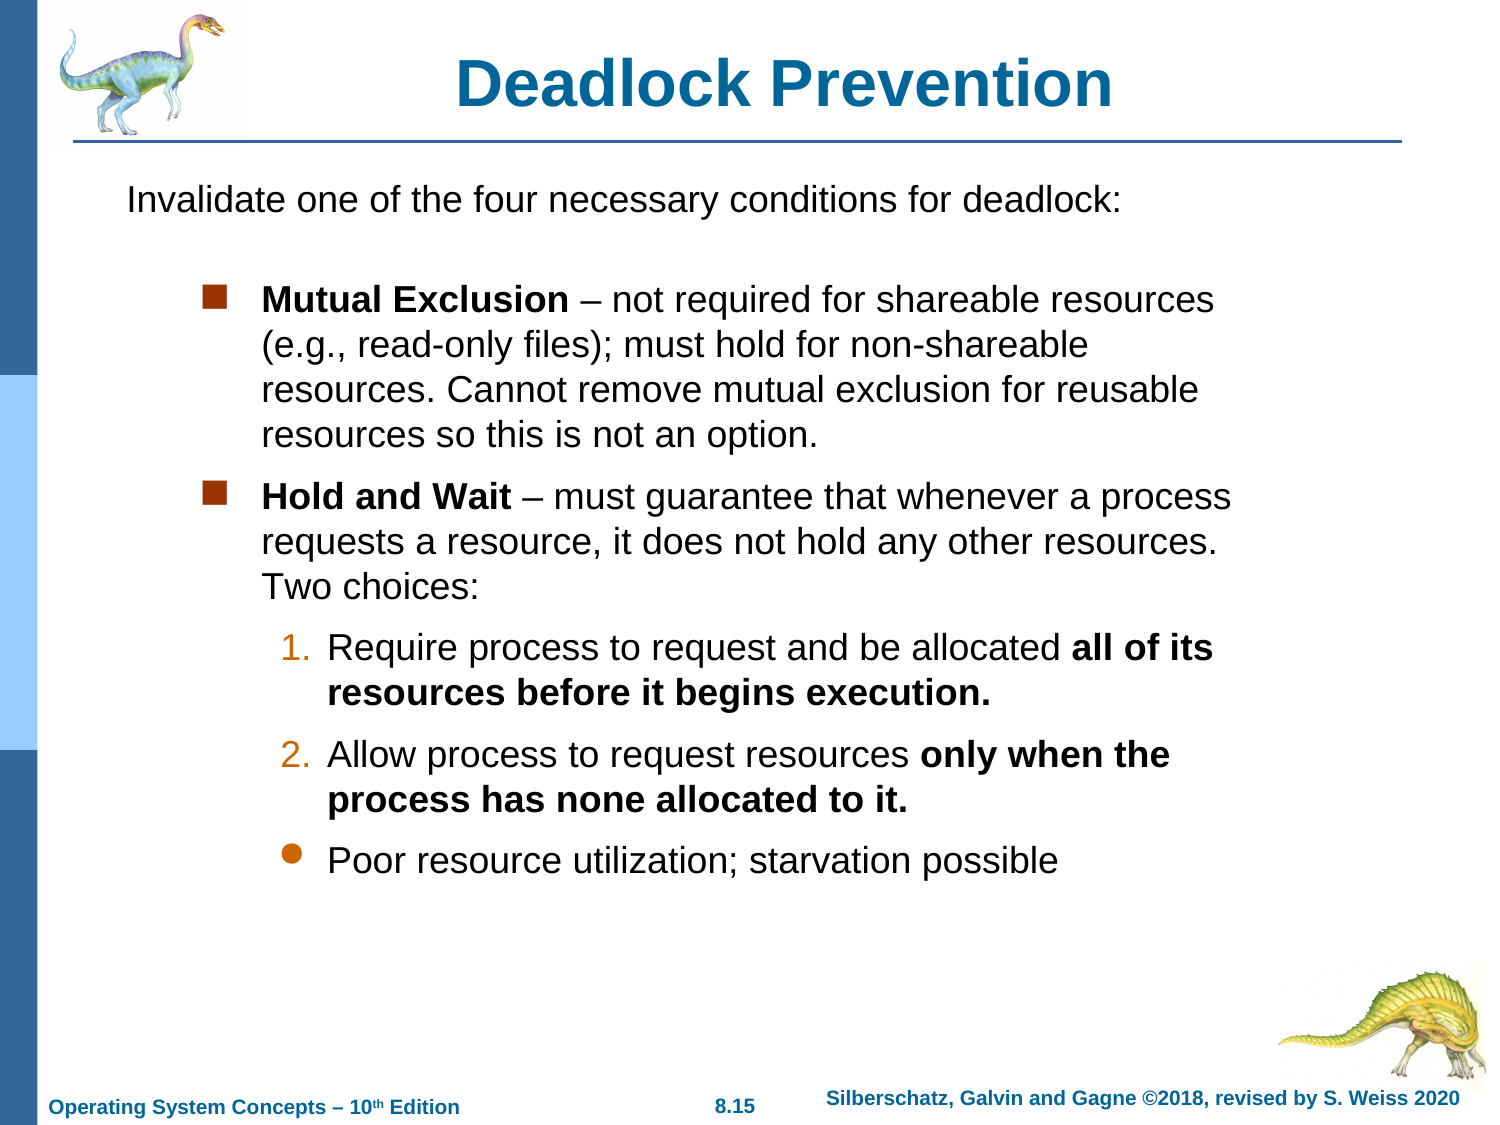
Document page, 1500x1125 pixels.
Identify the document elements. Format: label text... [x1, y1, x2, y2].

title Deadlock Prevention [145, 32, 1425, 128]
picture [46, 0, 243, 149]
picture [1275, 959, 1486, 1095]
text_box Invalidate one of the four necessary conditions for deadlock: [111, 167, 1138, 228]
list Mutual Exclusion – not required for shareable resources (e.g., read-only files); must hold for non-shareable resources. Cannot remove mutual exclusion for reusable resources so this is not an option. Hold and Wait – must guarantee that whenever a process requests a resource, it does not hold any other resources. Two choices: Require process to request and be allocated all of its resources before it begins execution. Allow process to request resources only when the process has none allocated to it. Poor resource utilization; starvation possible [190, 267, 1261, 896]
